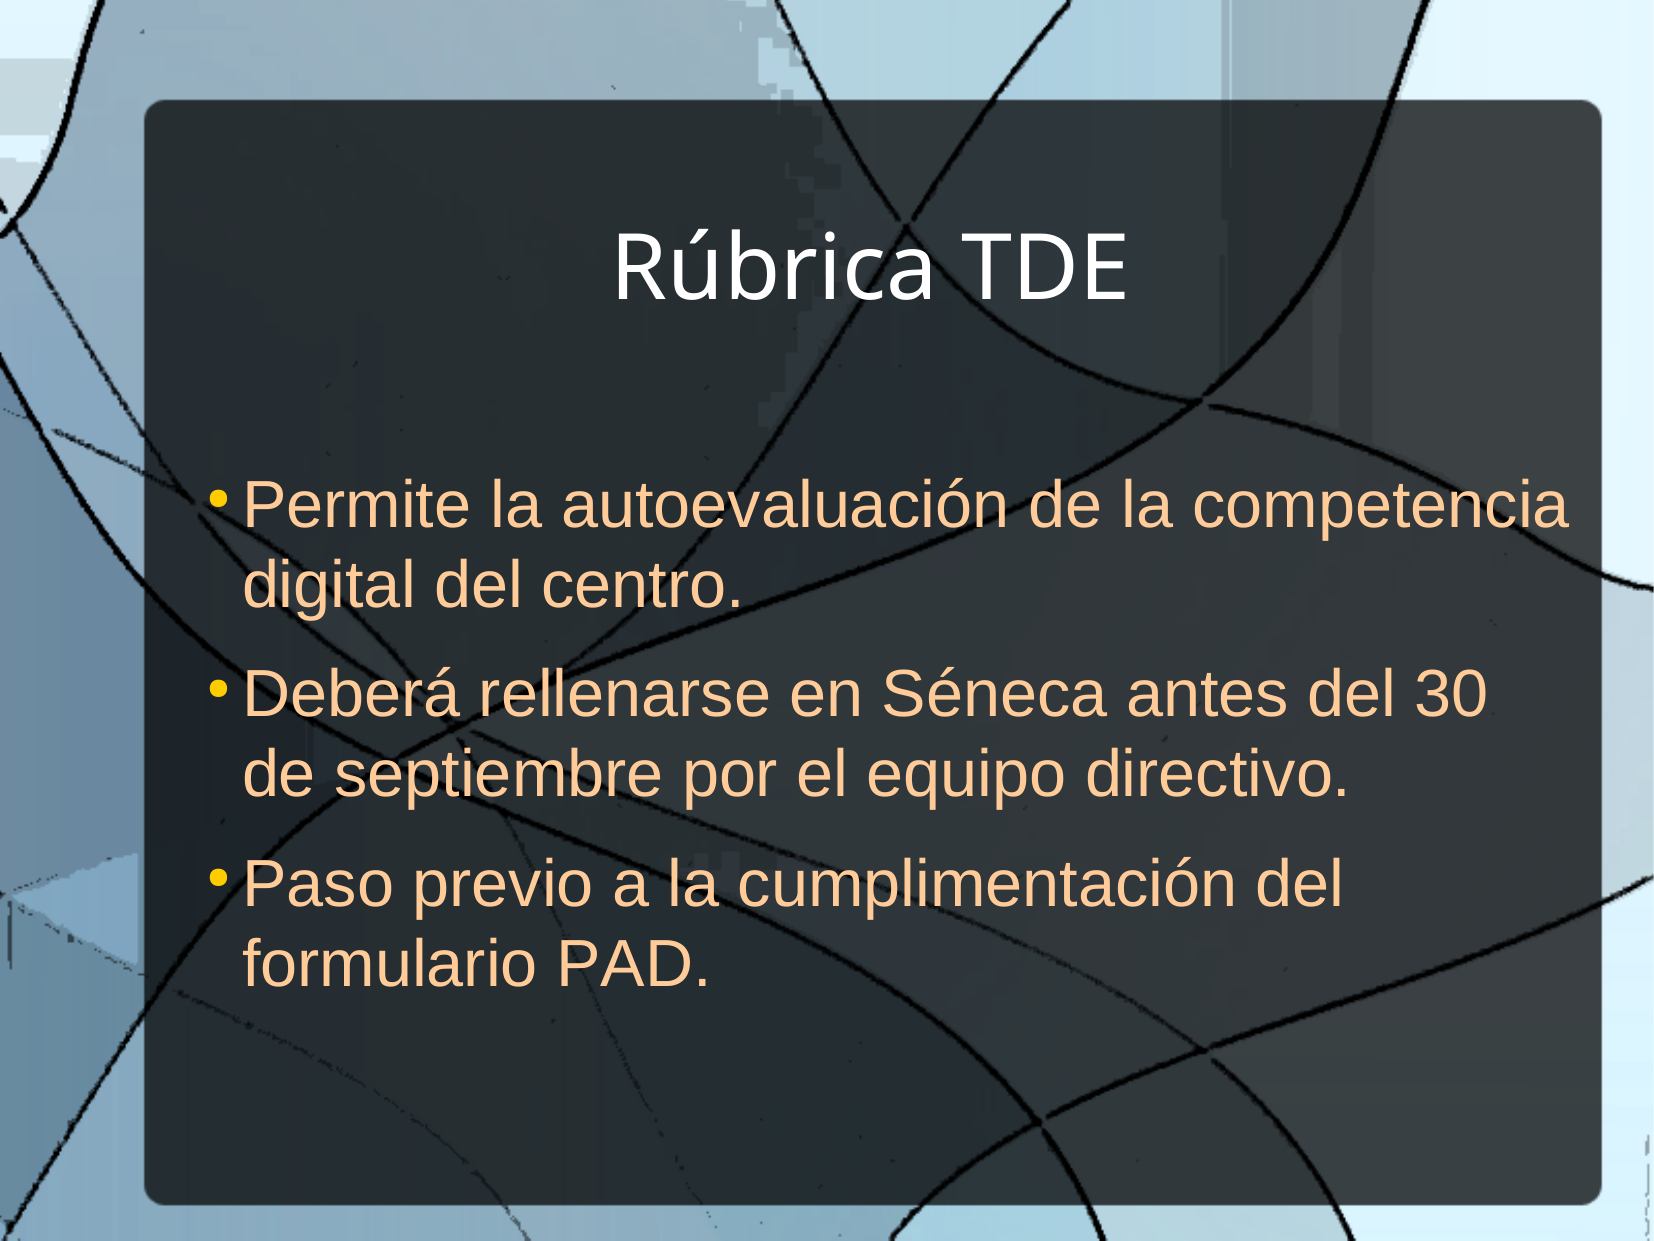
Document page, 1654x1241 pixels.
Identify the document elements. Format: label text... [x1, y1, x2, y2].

picture [0, 0, 1654, 1241]
list Permite la autoevaluación de la competencia digital del centro. Deberá rellenarse en Séneca antes del 30 de septiembre por el equipo directivo. Paso previo a la cumplimentación del formulario PAD. [206, 460, 1571, 1022]
title Rúbrica TDE [159, 183, 1583, 343]
